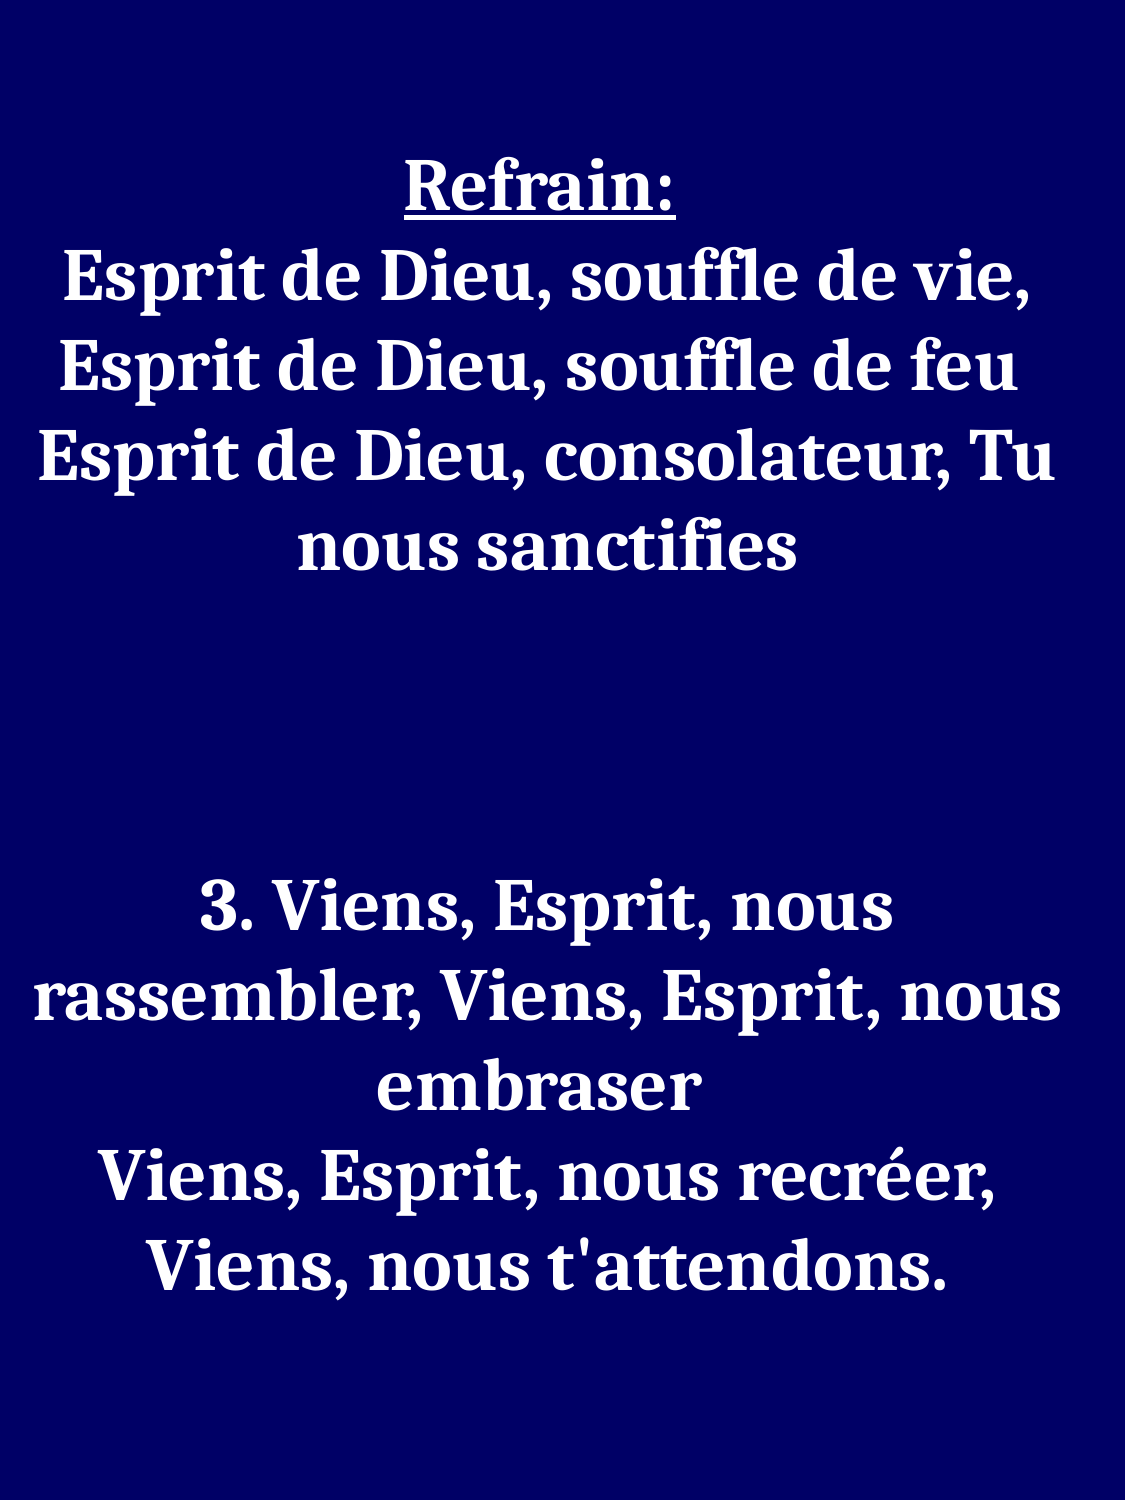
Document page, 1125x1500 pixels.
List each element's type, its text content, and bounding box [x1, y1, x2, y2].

text_box Refrain: Esprit de Dieu, souffle de vie, Esprit de Dieu, souffle de feu Esprit de Dieu, consolateur, Tu nous sanctifies 3. Viens, Esprit, nous rassembler, Viens, Esprit, nous embraser Viens, Esprit, nous recréer, Viens, nous t'attendons. [0, 0, 1097, 1500]
